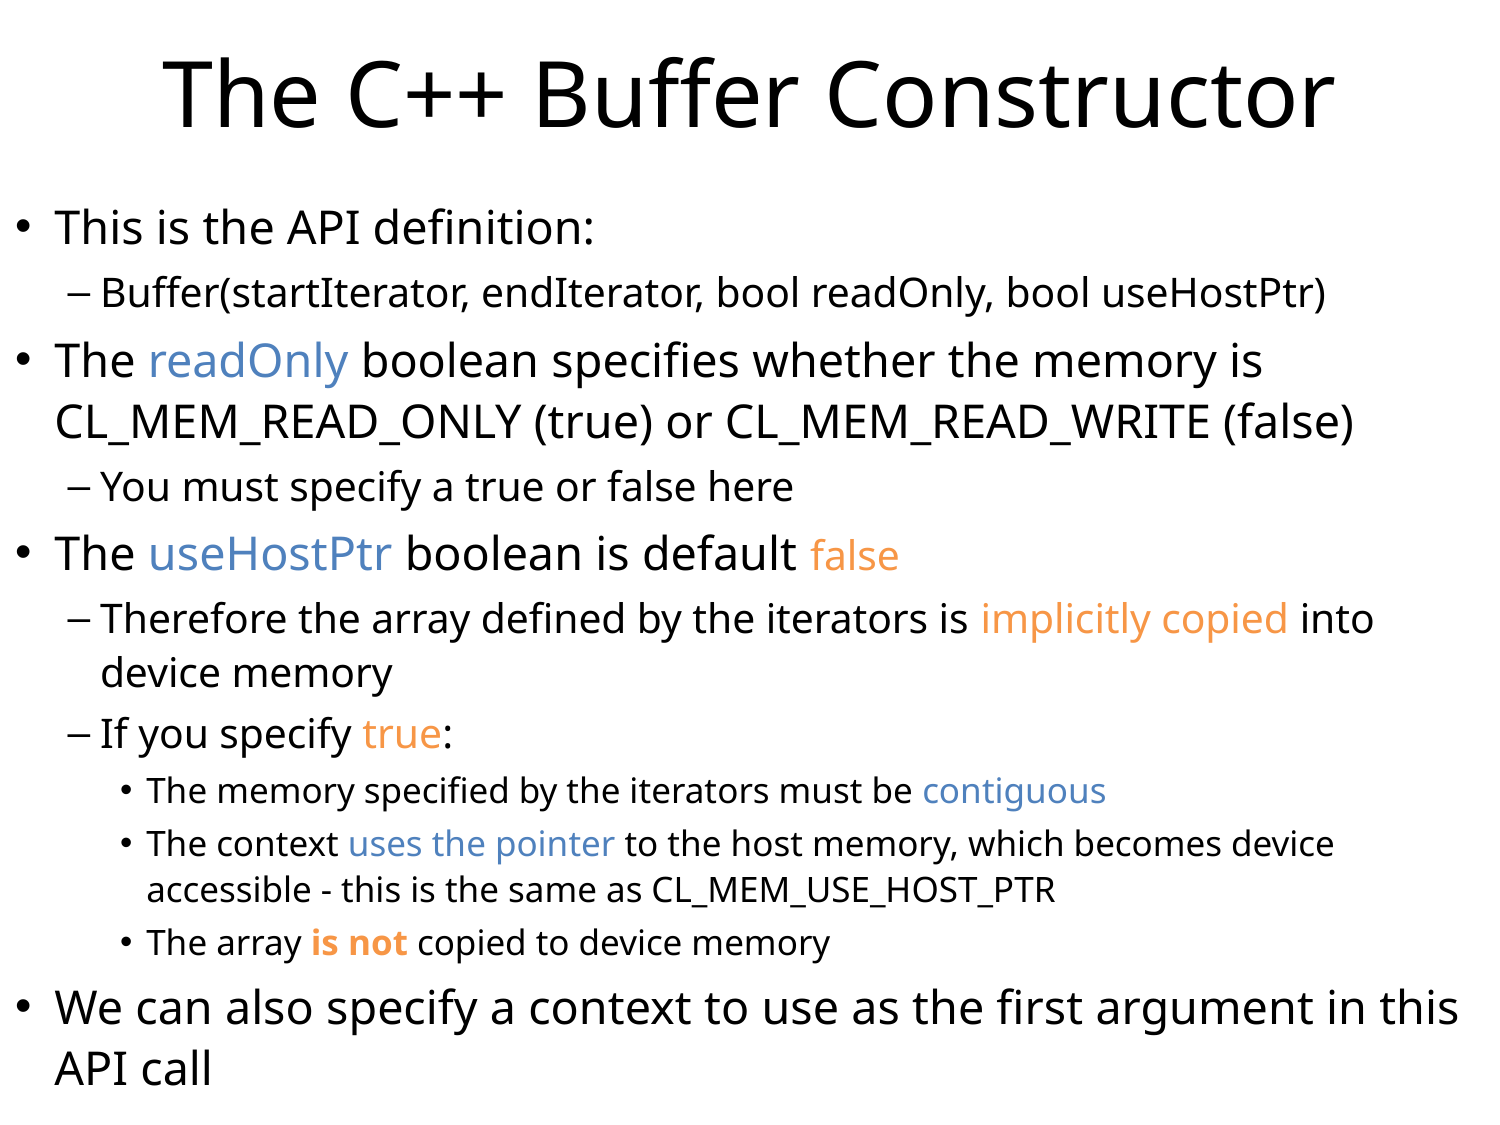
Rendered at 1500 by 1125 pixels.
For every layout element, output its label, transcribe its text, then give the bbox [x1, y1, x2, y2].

title The C++ Buffer Constructor [75, 0, 1425, 184]
list This is the API definition: Buffer(startIterator, endIterator, bool readOnly, bool useHostPtr) The readOnly boolean specifies whether the memory is CL_MEM_READ_ONLY (true) or CL_MEM_READ_WRITE (false) You must specify a true or false here The useHostPtr boolean is default false Therefore the array defined by the iterators is implicitly copied into device memory If you specify true: The memory specified by the iterators must be contiguous The context uses the pointer to the host memory, which becomes device accessible - this is the same as CL_MEM_USE_HOST_PTR The array is not copied to device memory We can also specify a context to use as the first argument in this API call [0, 184, 1500, 1106]
